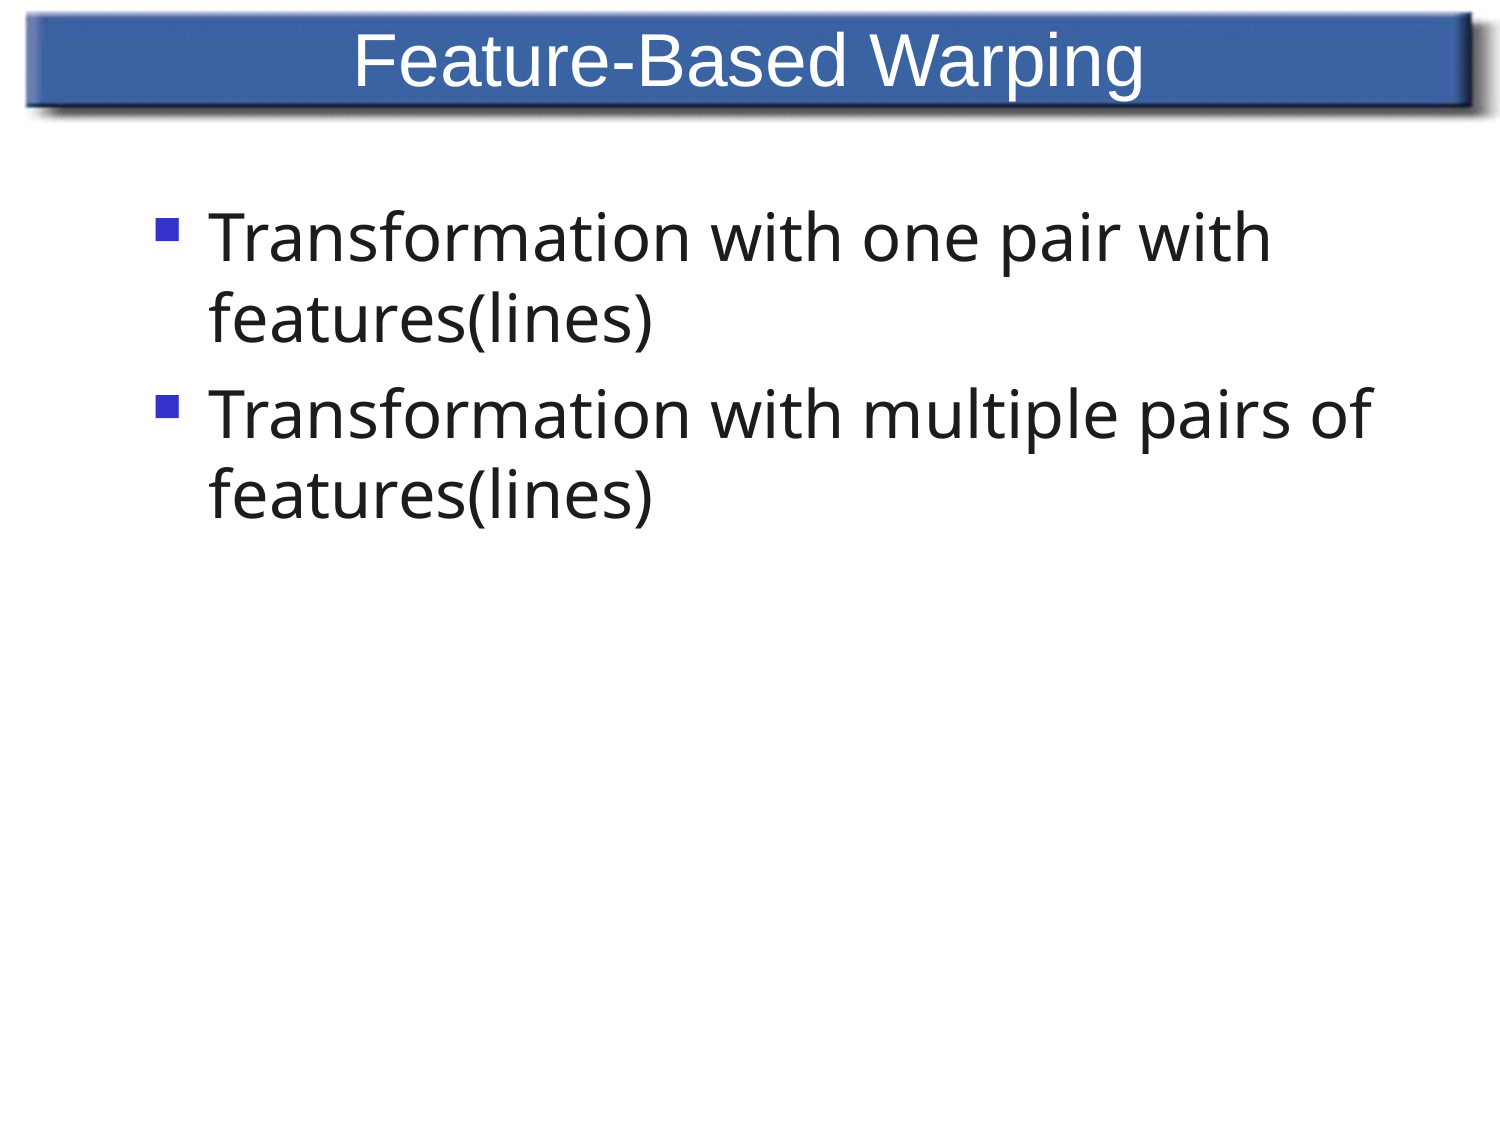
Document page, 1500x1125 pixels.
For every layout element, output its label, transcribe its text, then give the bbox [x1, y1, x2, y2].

list Transformation with one pair with features(lines) Transformation with multiple pairs of features(lines) [137, 187, 1413, 863]
title Feature-Based Warping [110, 3, 1389, 110]
picture [24, 9, 1500, 125]
